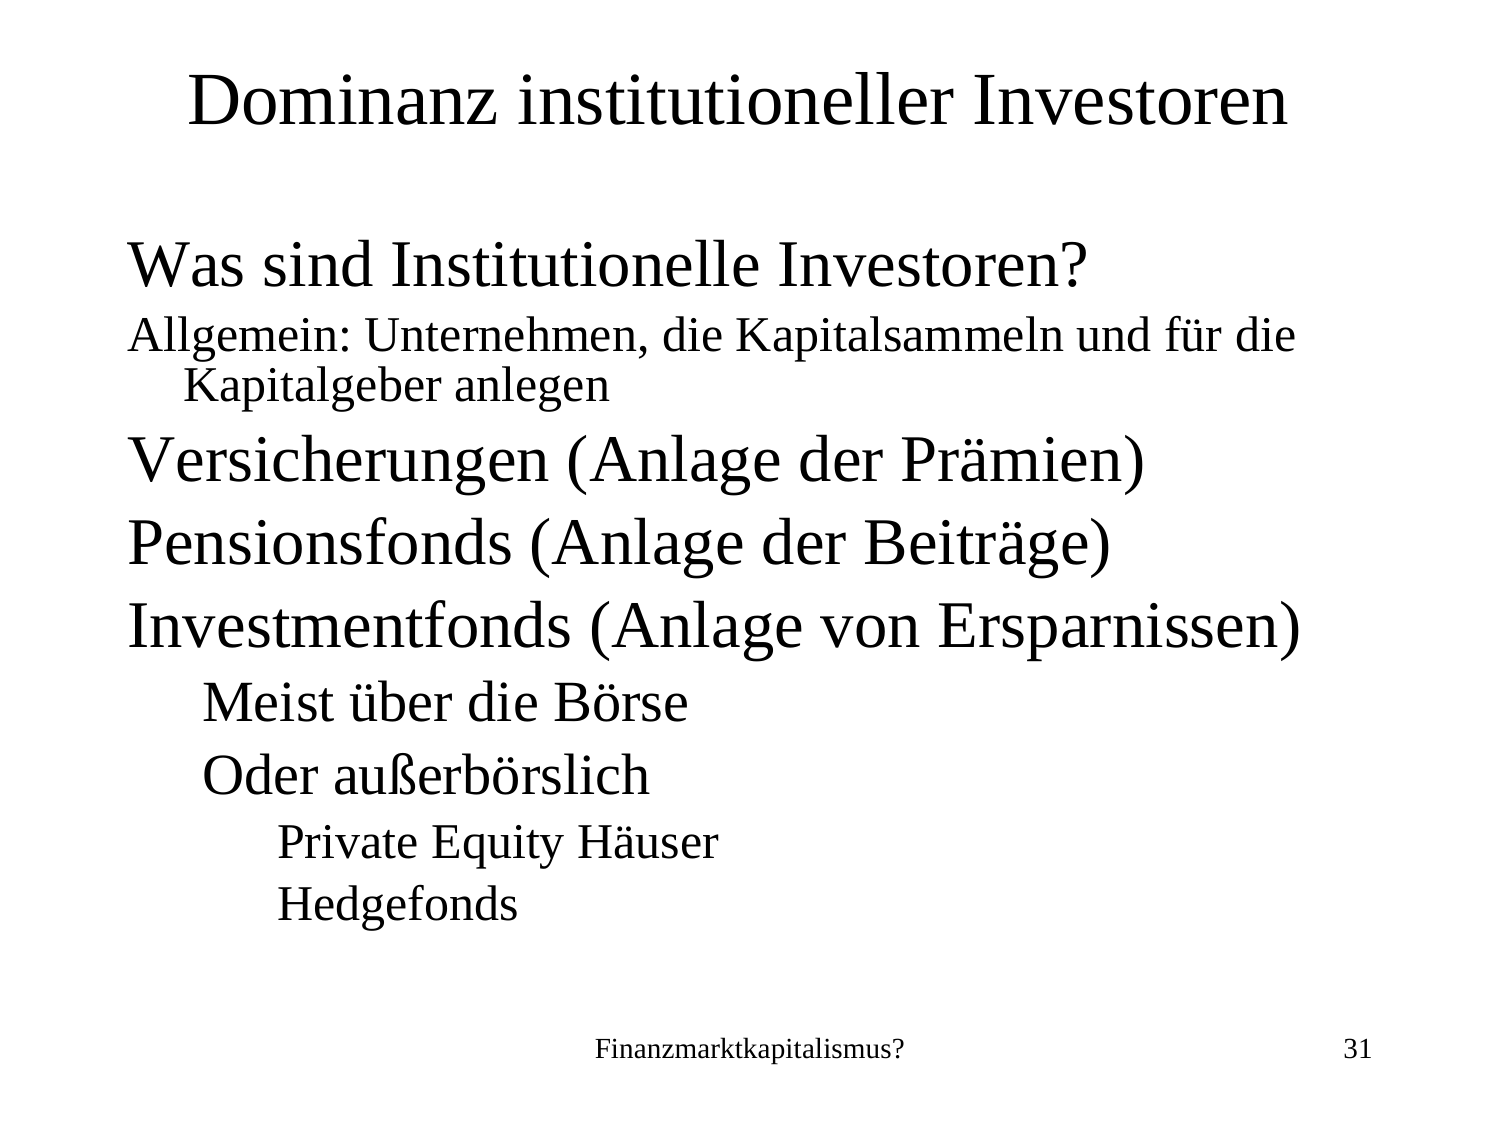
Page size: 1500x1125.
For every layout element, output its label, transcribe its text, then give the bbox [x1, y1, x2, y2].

title Dominanz institutioneller Investoren [112, 0, 1388, 188]
list Was sind Institutionelle Investoren? Allgemein: Unternehmen, die Kapitalsammeln und für die Kapitalgeber anlegen Versicherungen (Anlage der Prämien) Pensionsfonds (Anlage der Beiträge) Investmentfonds (Anlage von Ersparnissen) Meist über die Börse Oder außerbörslich Private Equity Häuser Hedgefonds [112, 224, 1388, 1051]
